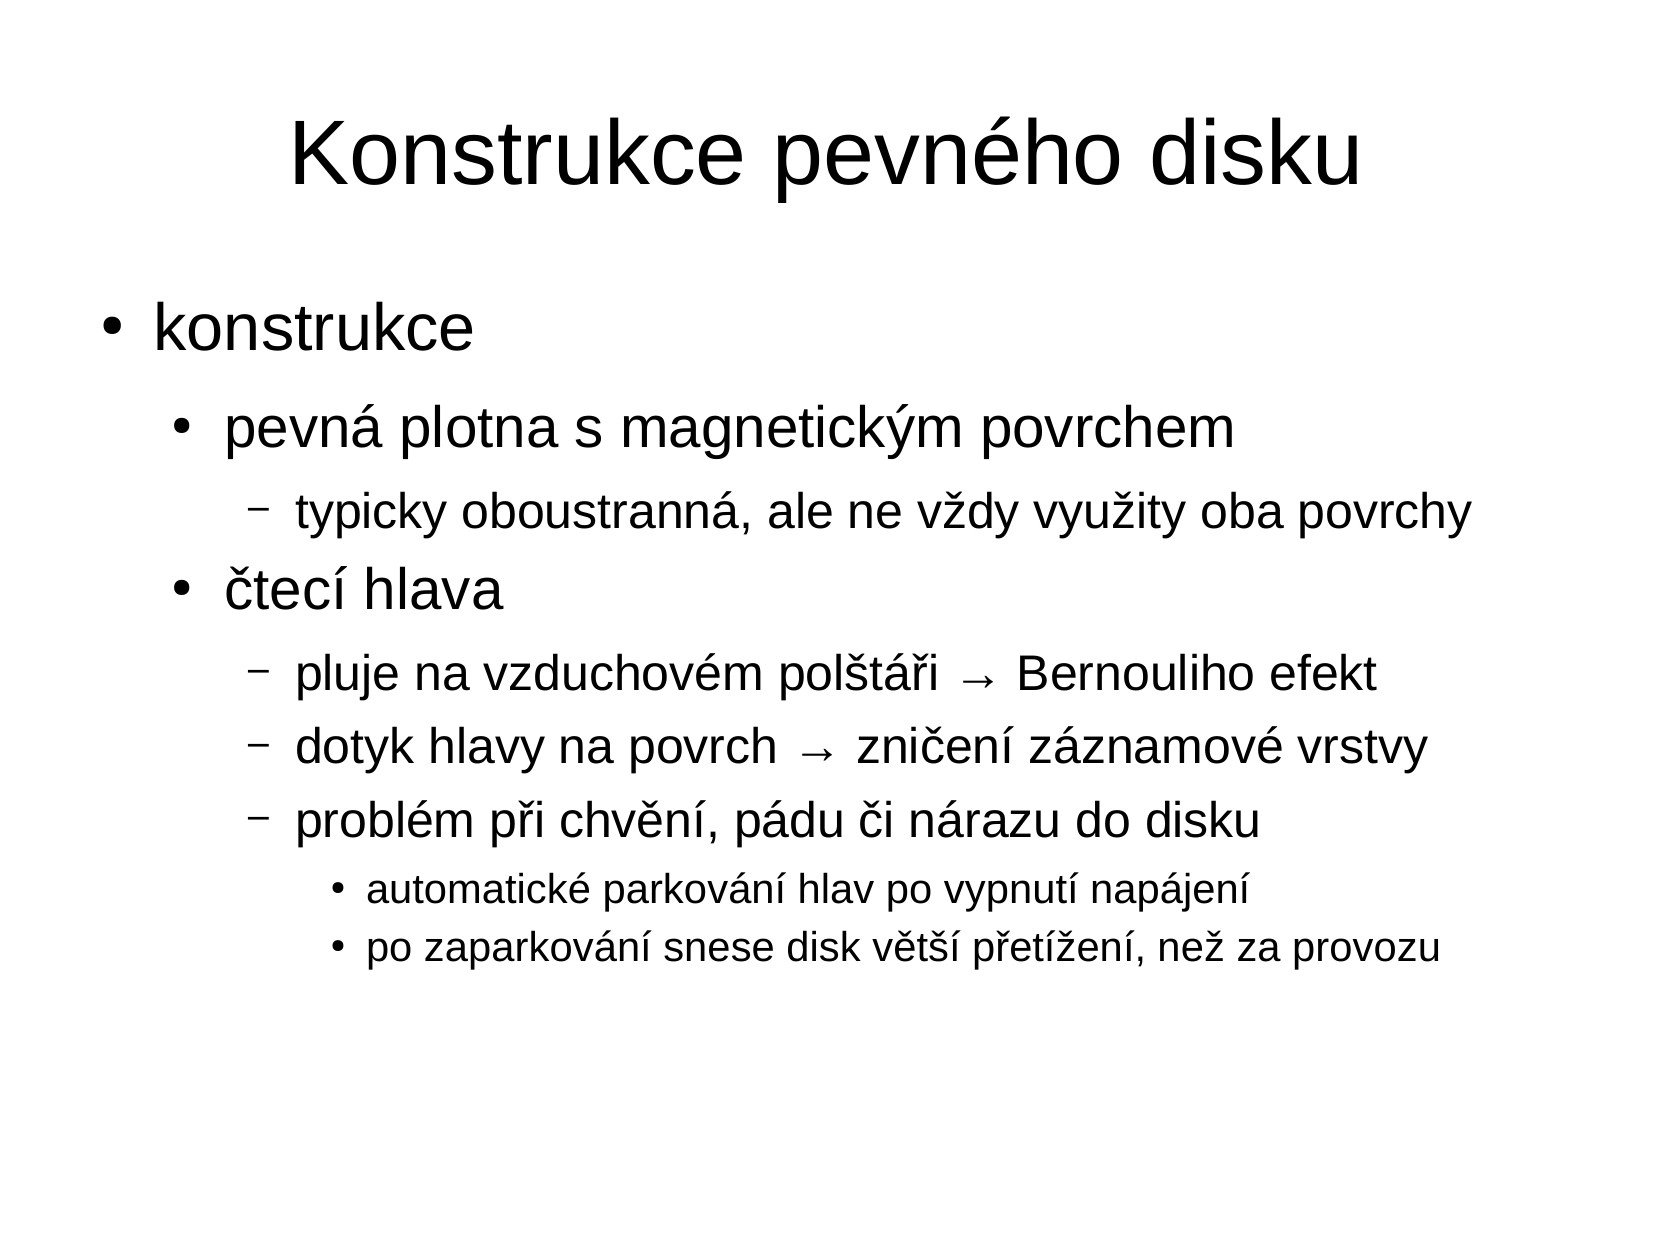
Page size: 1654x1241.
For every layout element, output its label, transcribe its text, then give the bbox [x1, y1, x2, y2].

title Konstrukce pevného disku [82, 56, 1571, 250]
list konstrukce pevná plotna s magnetickým povrchem typicky oboustranná, ale ne vždy využity oba povrchy čtecí hlava pluje na vzduchovém polštáři → Bernouliho efekt dotyk hlavy na povrch → zničení záznamové vrstvy problém při chvění, pádu či nárazu do disku automatické parkování hlav po vypnutí napájení po zaparkování snese disk větší přetížení, než za provozu [82, 290, 1571, 1094]
